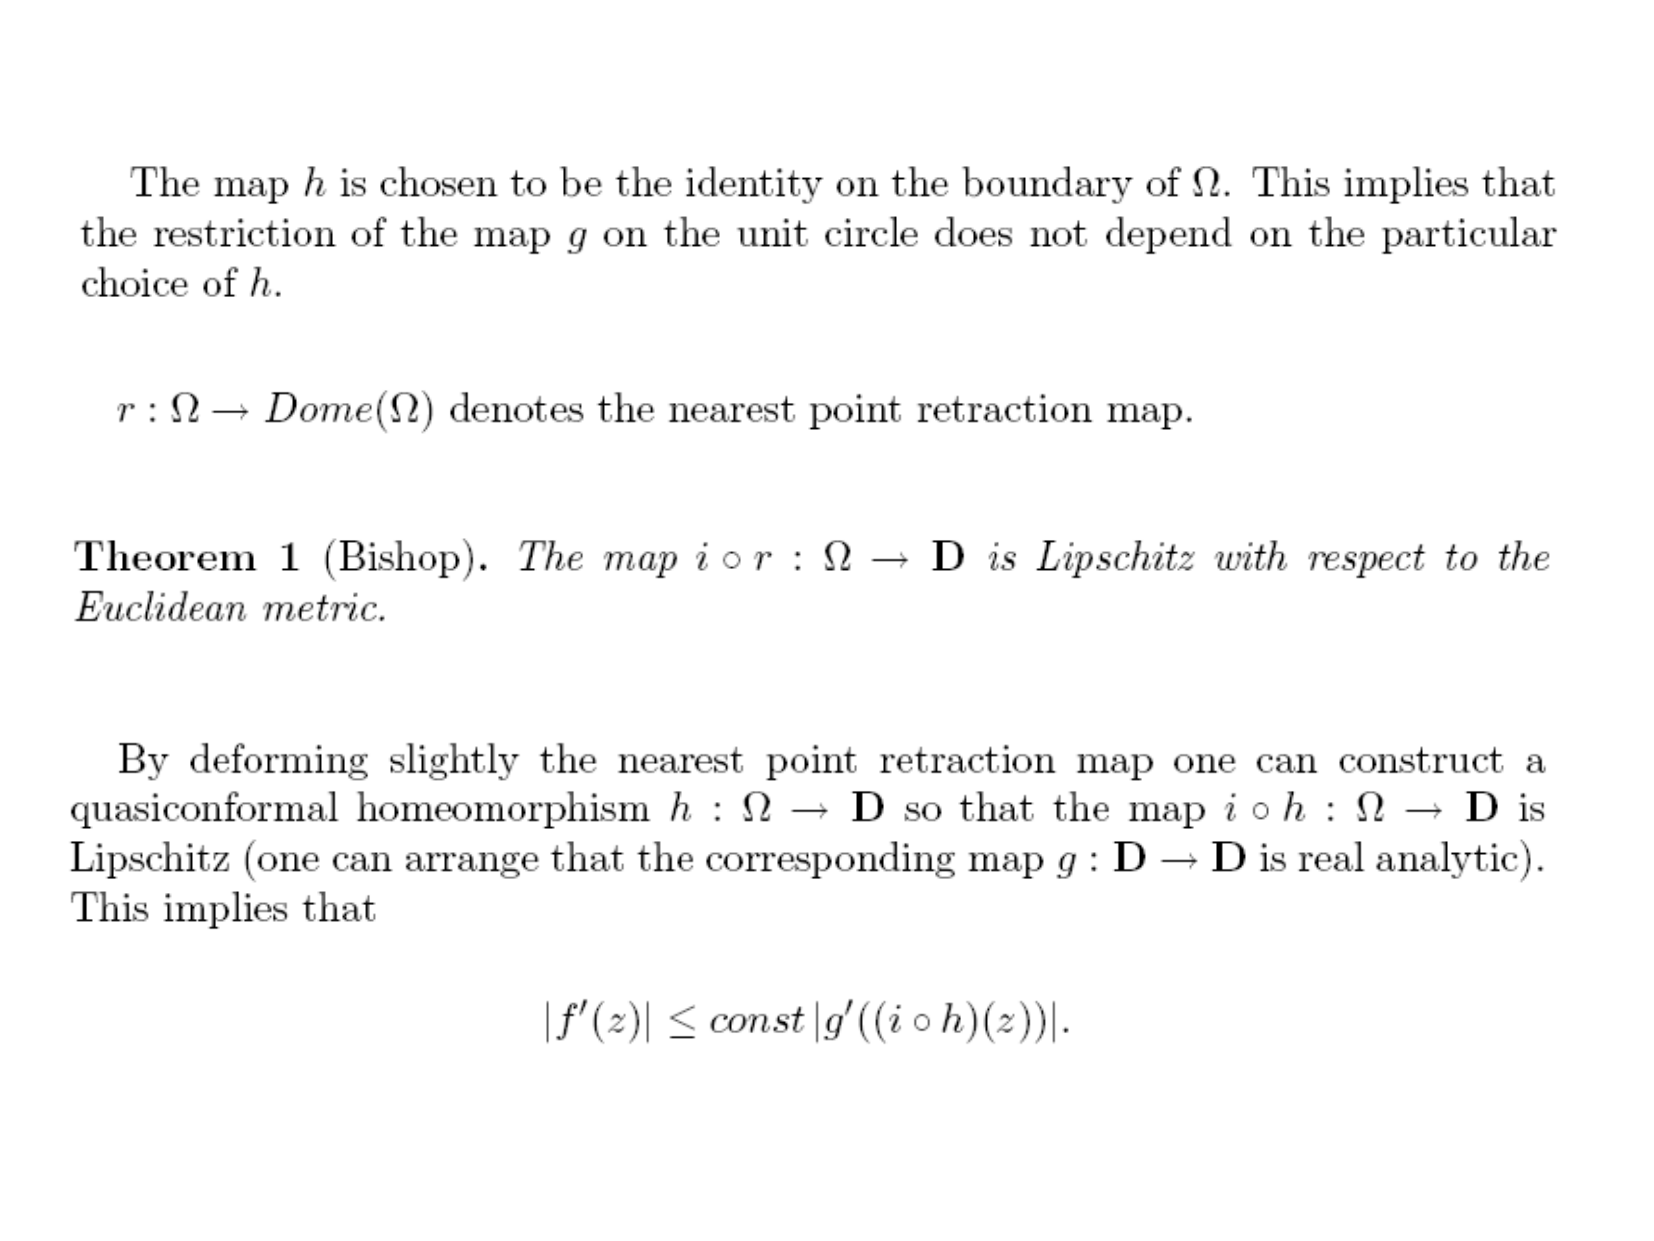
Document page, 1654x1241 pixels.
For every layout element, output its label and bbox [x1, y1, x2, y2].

picture [37, 712, 1652, 1098]
picture [37, 337, 1398, 506]
picture [50, 74, 1613, 336]
picture [44, 524, 1613, 657]
